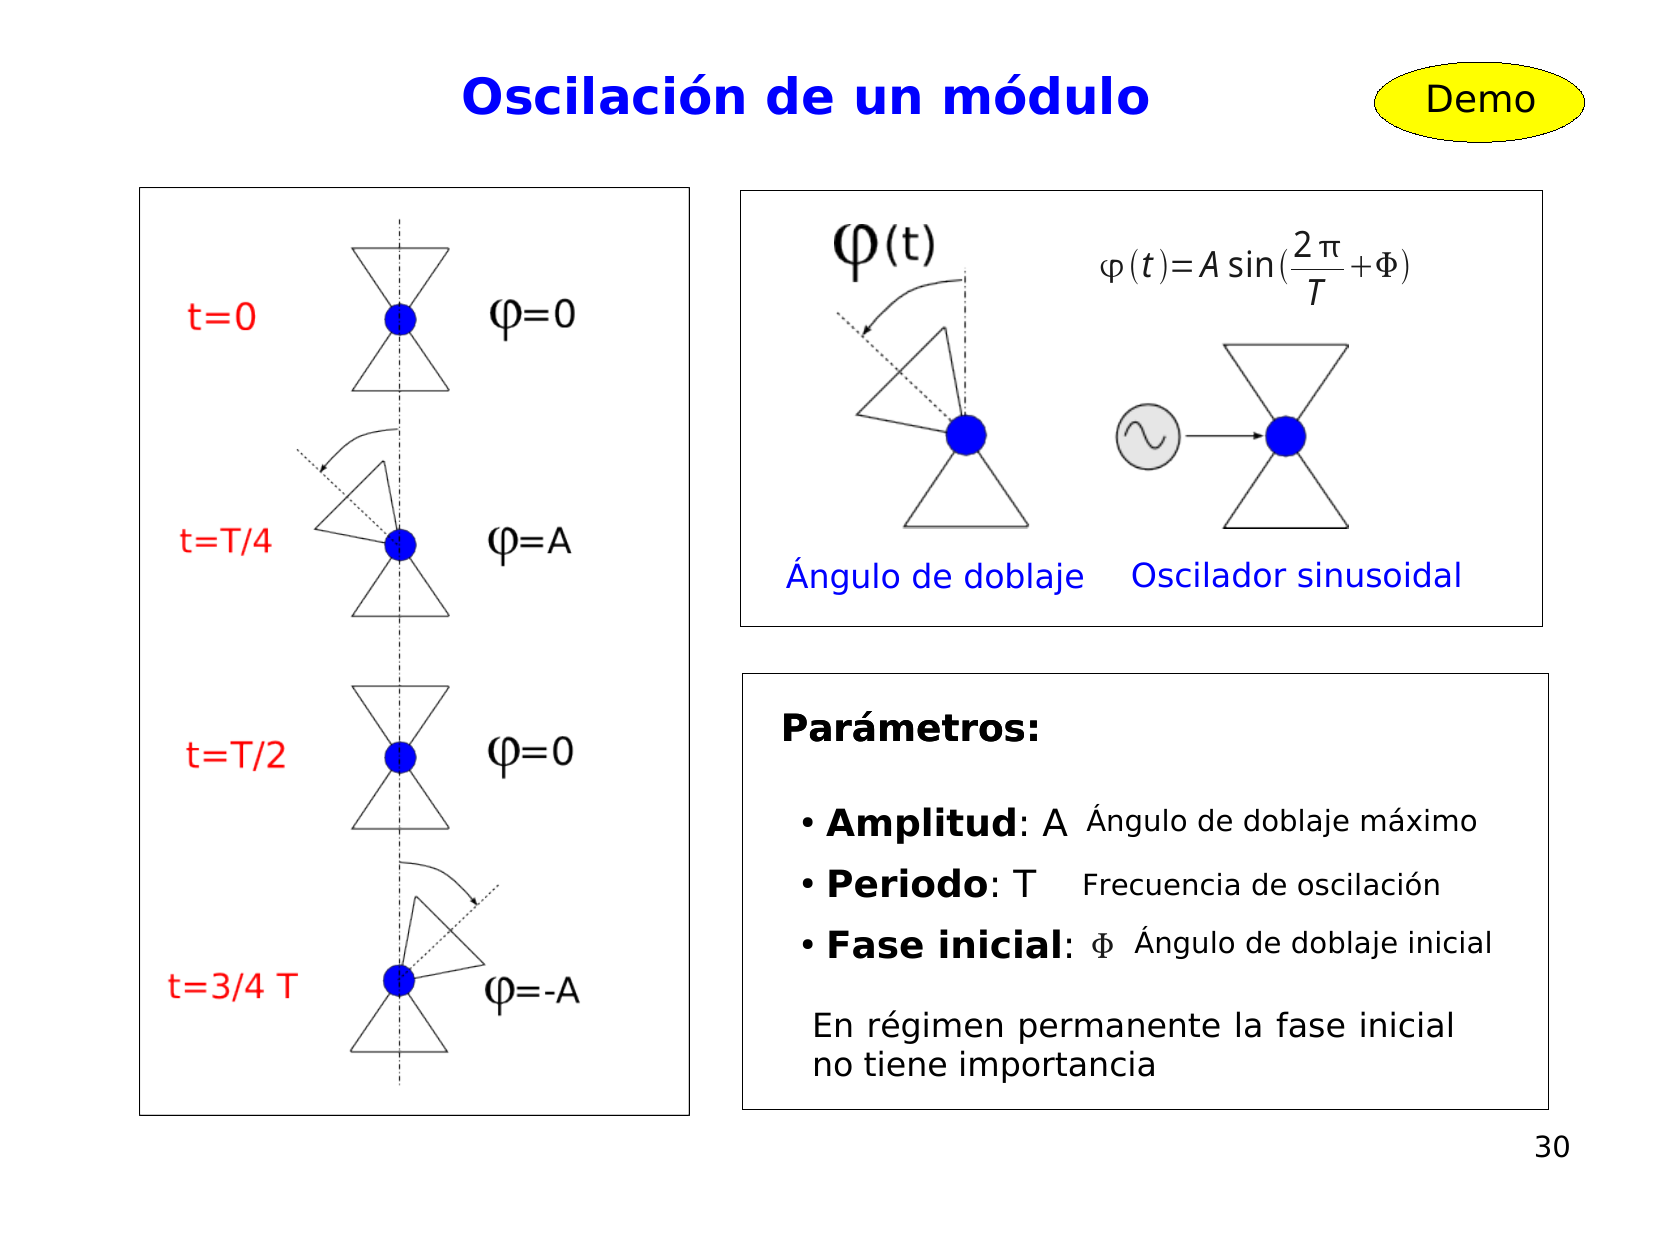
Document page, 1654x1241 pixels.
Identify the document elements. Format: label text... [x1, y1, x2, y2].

picture [834, 224, 1349, 529]
chart [1091, 223, 1420, 314]
text_box Ángulo de doblaje [771, 550, 1101, 605]
text_box Ángulo de doblaje inicial [1119, 919, 1509, 969]
picture [139, 187, 690, 1116]
text_box Oscilador sinusoidal [1116, 549, 1478, 604]
text_box Demo [1410, 70, 1552, 129]
text_box Amplitud: A Periodo: T Fase inicial: [786, 794, 1103, 976]
text_box Parámetros: [766, 699, 1057, 758]
text_box Ángulo de doblaje máximo [1071, 797, 1494, 847]
text_box [1374, 72, 1585, 143]
text_box En régimen permanente la fase inicial no tiene importancia [797, 999, 1485, 1092]
text_box Frecuencia de oscilación [1067, 861, 1457, 911]
text_box [1416, 62, 1543, 70]
chart [1082, 925, 1119, 968]
text_box Oscilación de un módulo [446, 60, 1166, 134]
